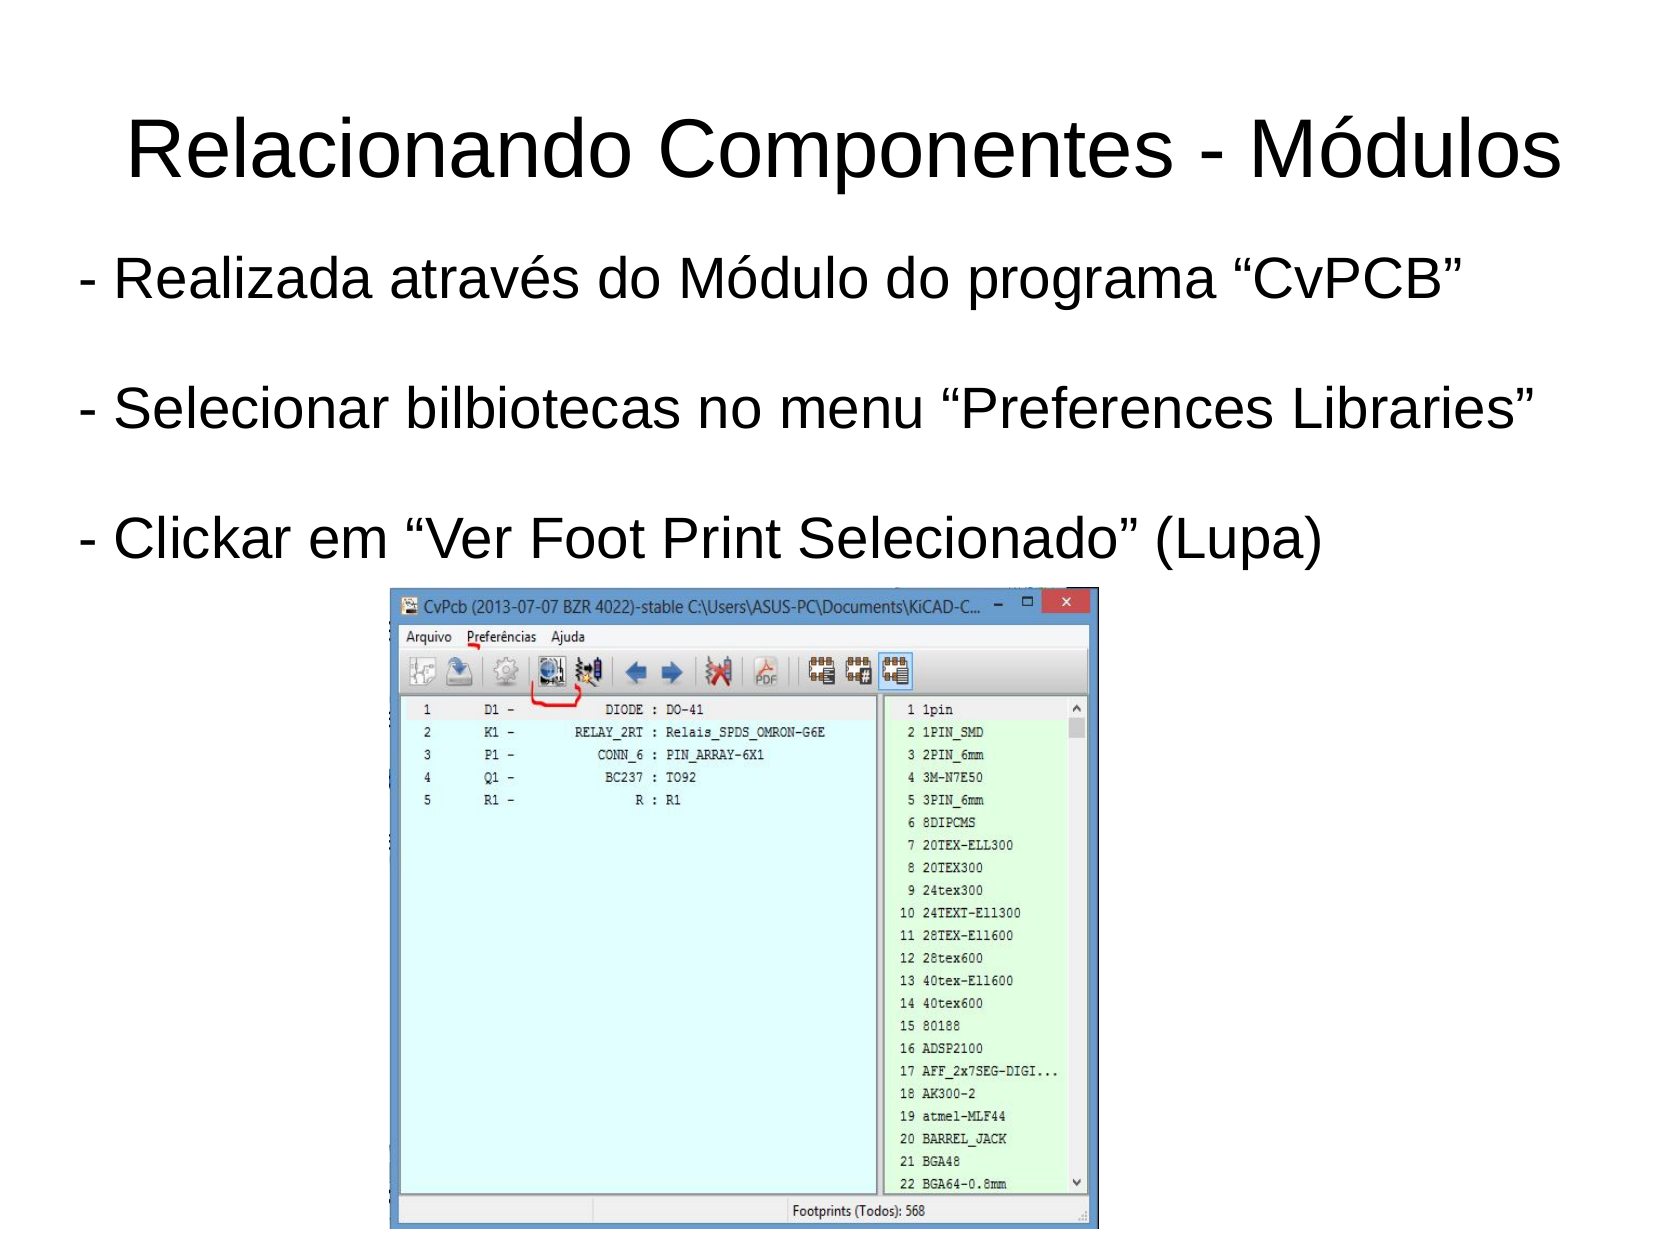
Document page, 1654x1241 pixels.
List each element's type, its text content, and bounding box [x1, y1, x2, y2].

text_box Relacionando Componentes - Módulos [106, 94, 1583, 203]
text_box - Realizada através do Módulo do programa “CvPCB” - Selecionar bilbiotecas no menu “Preferences Libraries” - Clickar em “Ver Foot Print Selecionado” (Lupa) [47, 238, 1583, 579]
picture [389, 587, 1099, 1229]
